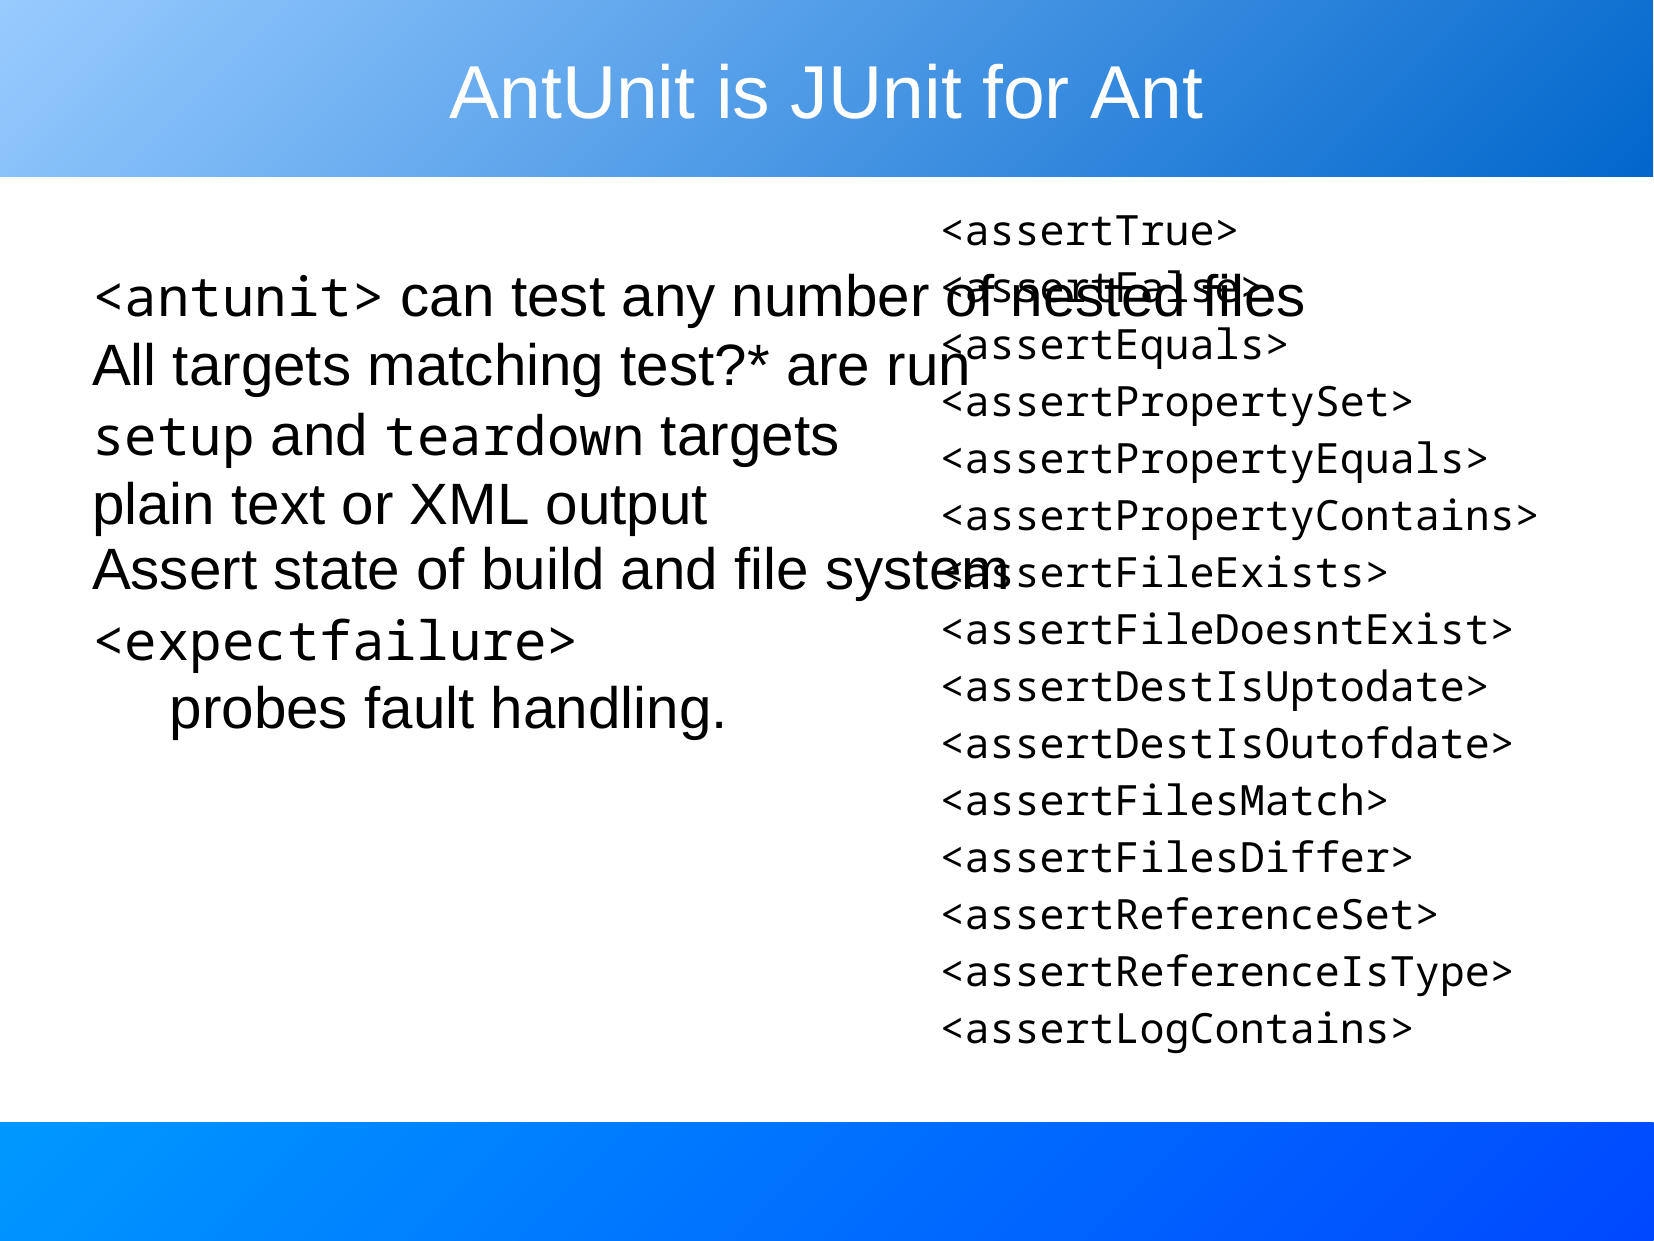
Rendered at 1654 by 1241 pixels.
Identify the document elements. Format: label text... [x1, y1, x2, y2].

text_box <assertTrue> <assertFalse> <assertEquals> <assertPropertySet> <assertPropertyEquals> <assertPropertyContains> <assertFileExists> <assertFileDoesntExist> <assertDestIsUptodate> <assertDestIsOutofdate> <assertFilesMatch> <assertFilesDiffer> <assertReferenceSet> <assertReferenceIsType> <assertLogContains> [924, 307, 1561, 949]
title AntUnit is JUnit for Ant [82, 22, 1571, 163]
list <antunit> can test any number of nested files All targets matching test?* are run setup and teardown targets plain text or XML output Assert state of build and file system <expectfailure> probes fault handling. [82, 258, 809, 1078]
